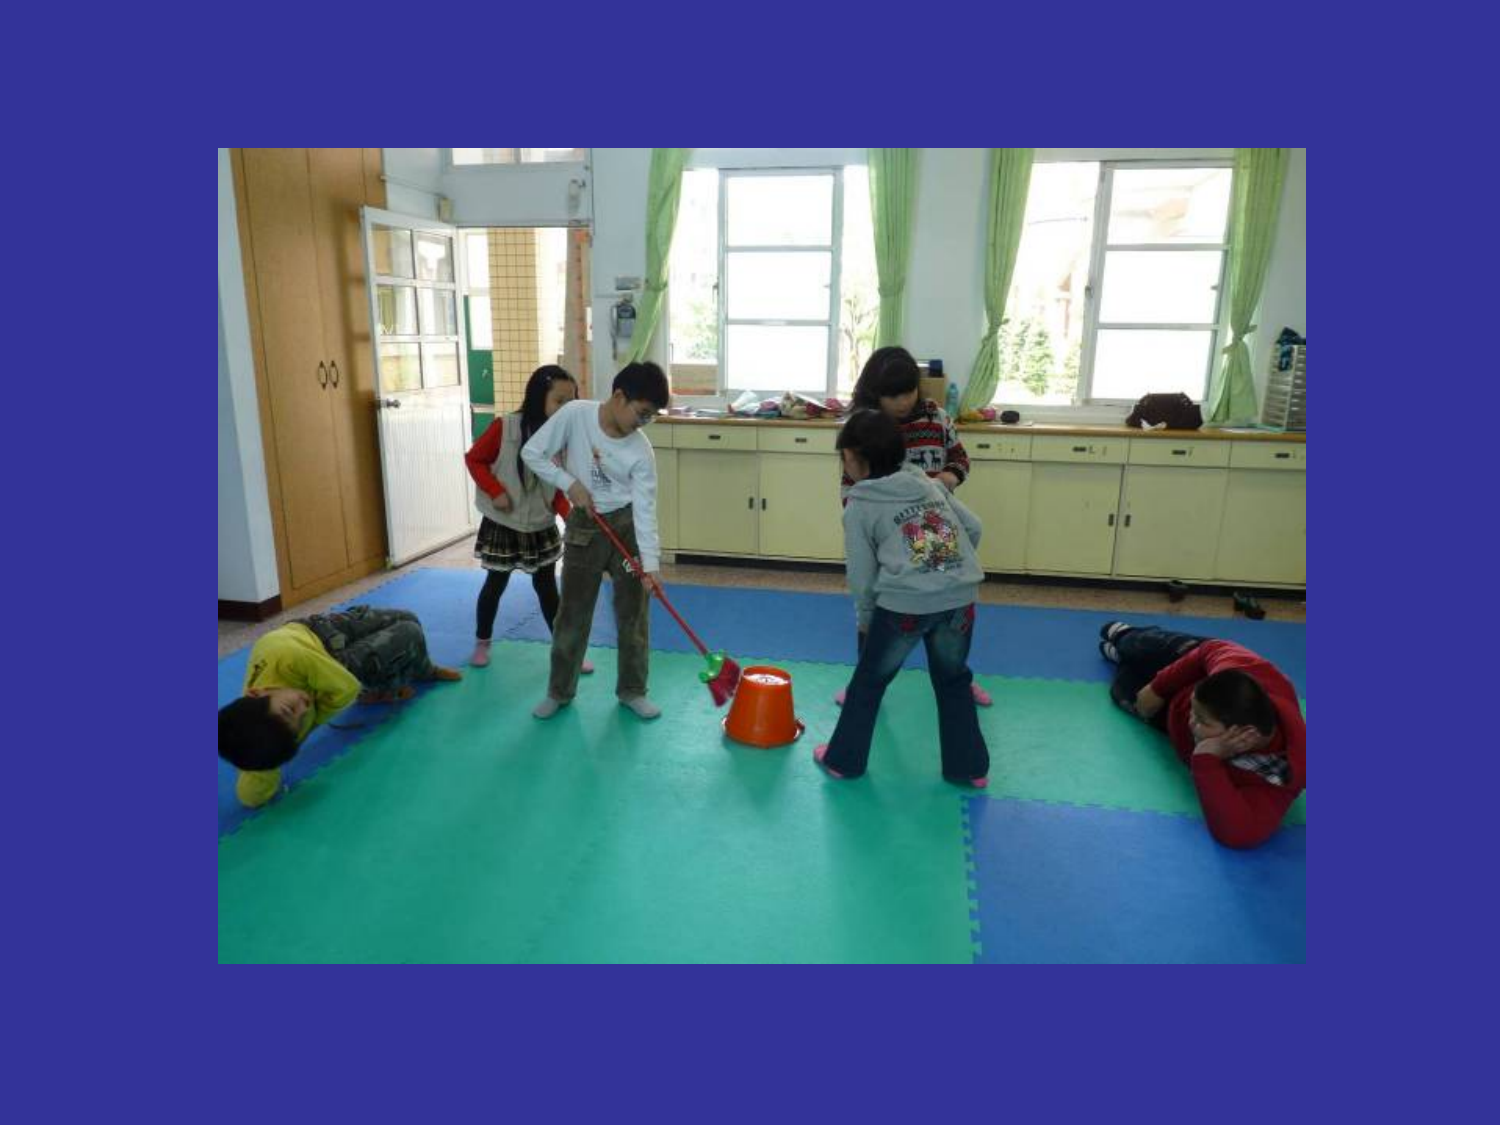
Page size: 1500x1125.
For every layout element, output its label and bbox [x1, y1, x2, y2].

picture [218, 148, 1306, 964]
